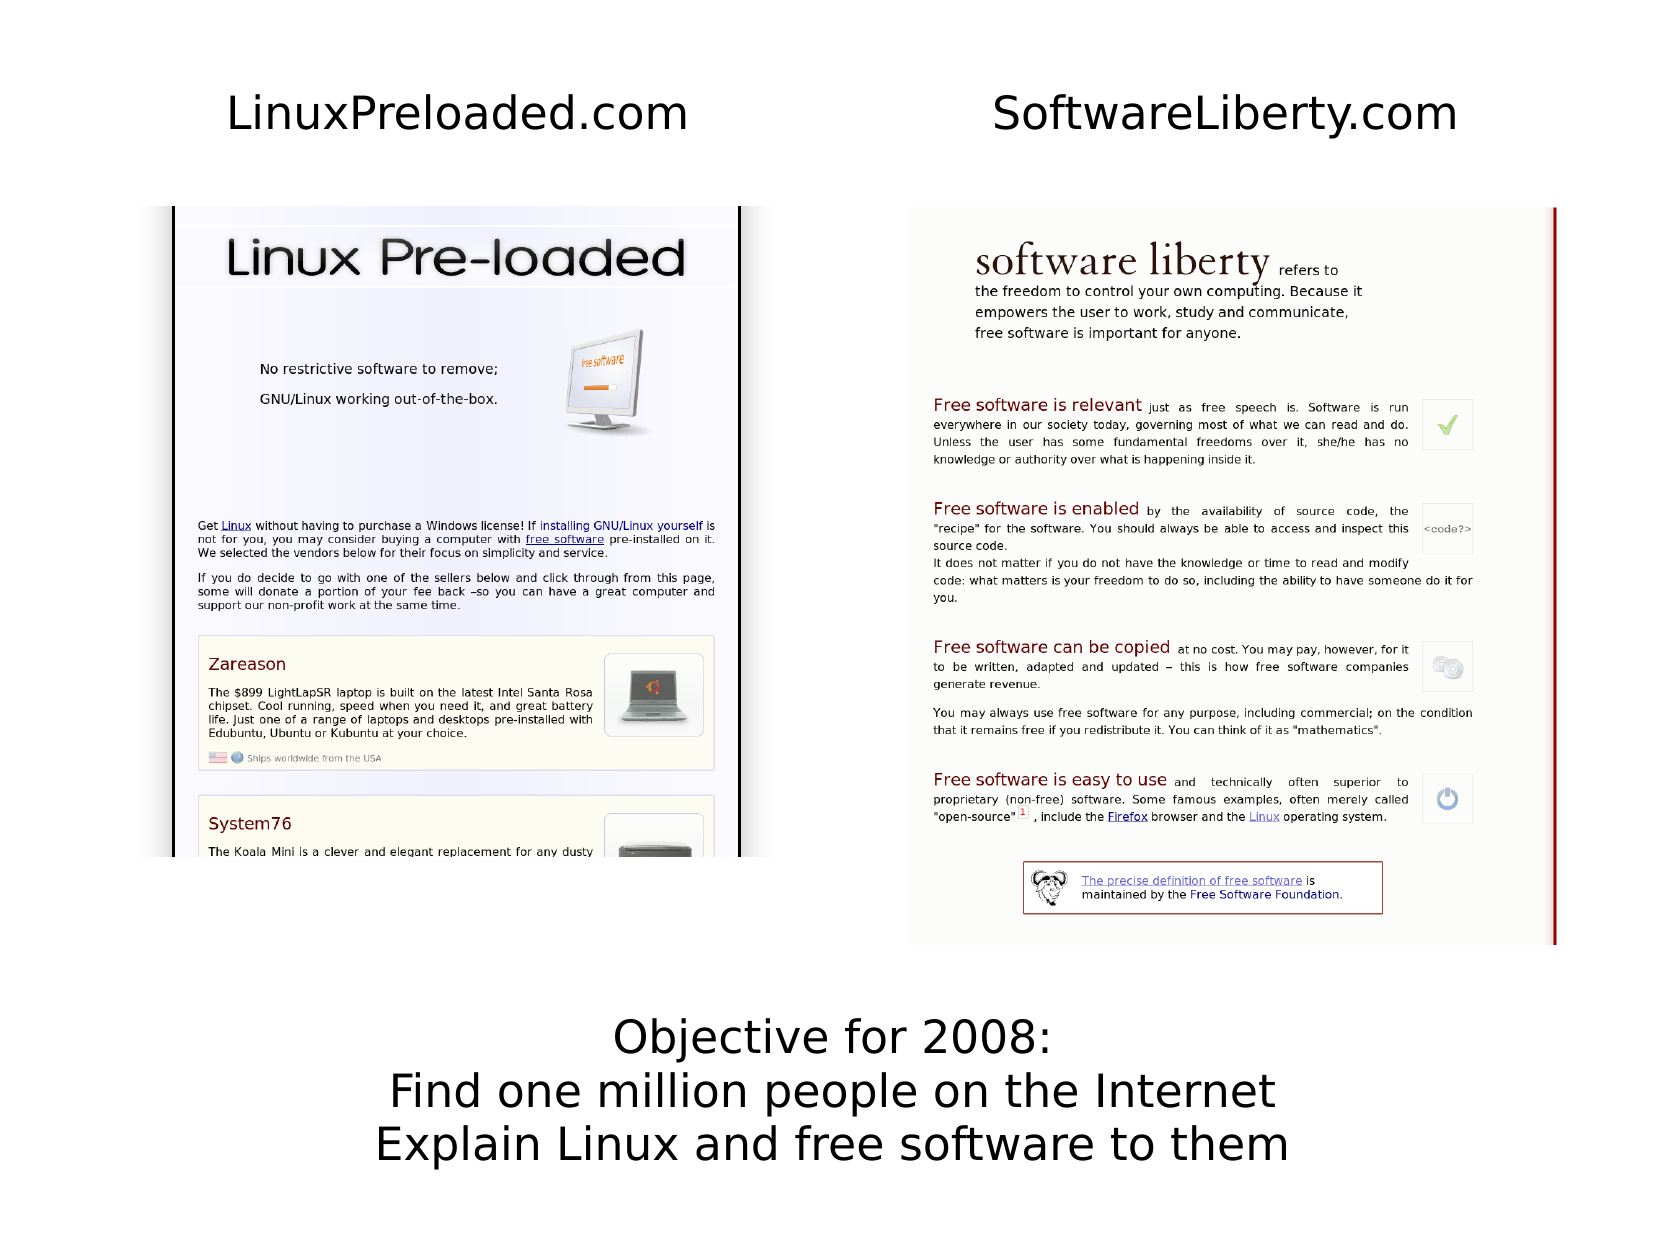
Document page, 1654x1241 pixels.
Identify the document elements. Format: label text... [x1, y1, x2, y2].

text_box LinuxPreloaded.com [118, 79, 798, 148]
picture [868, 177, 1595, 945]
picture [118, 206, 794, 857]
text_box SoftwareLiberty.com [885, 79, 1565, 148]
text_box Objective for 2008: Find one million people on the Internet Explain Linux and free software to them [330, 1003, 1335, 1179]
